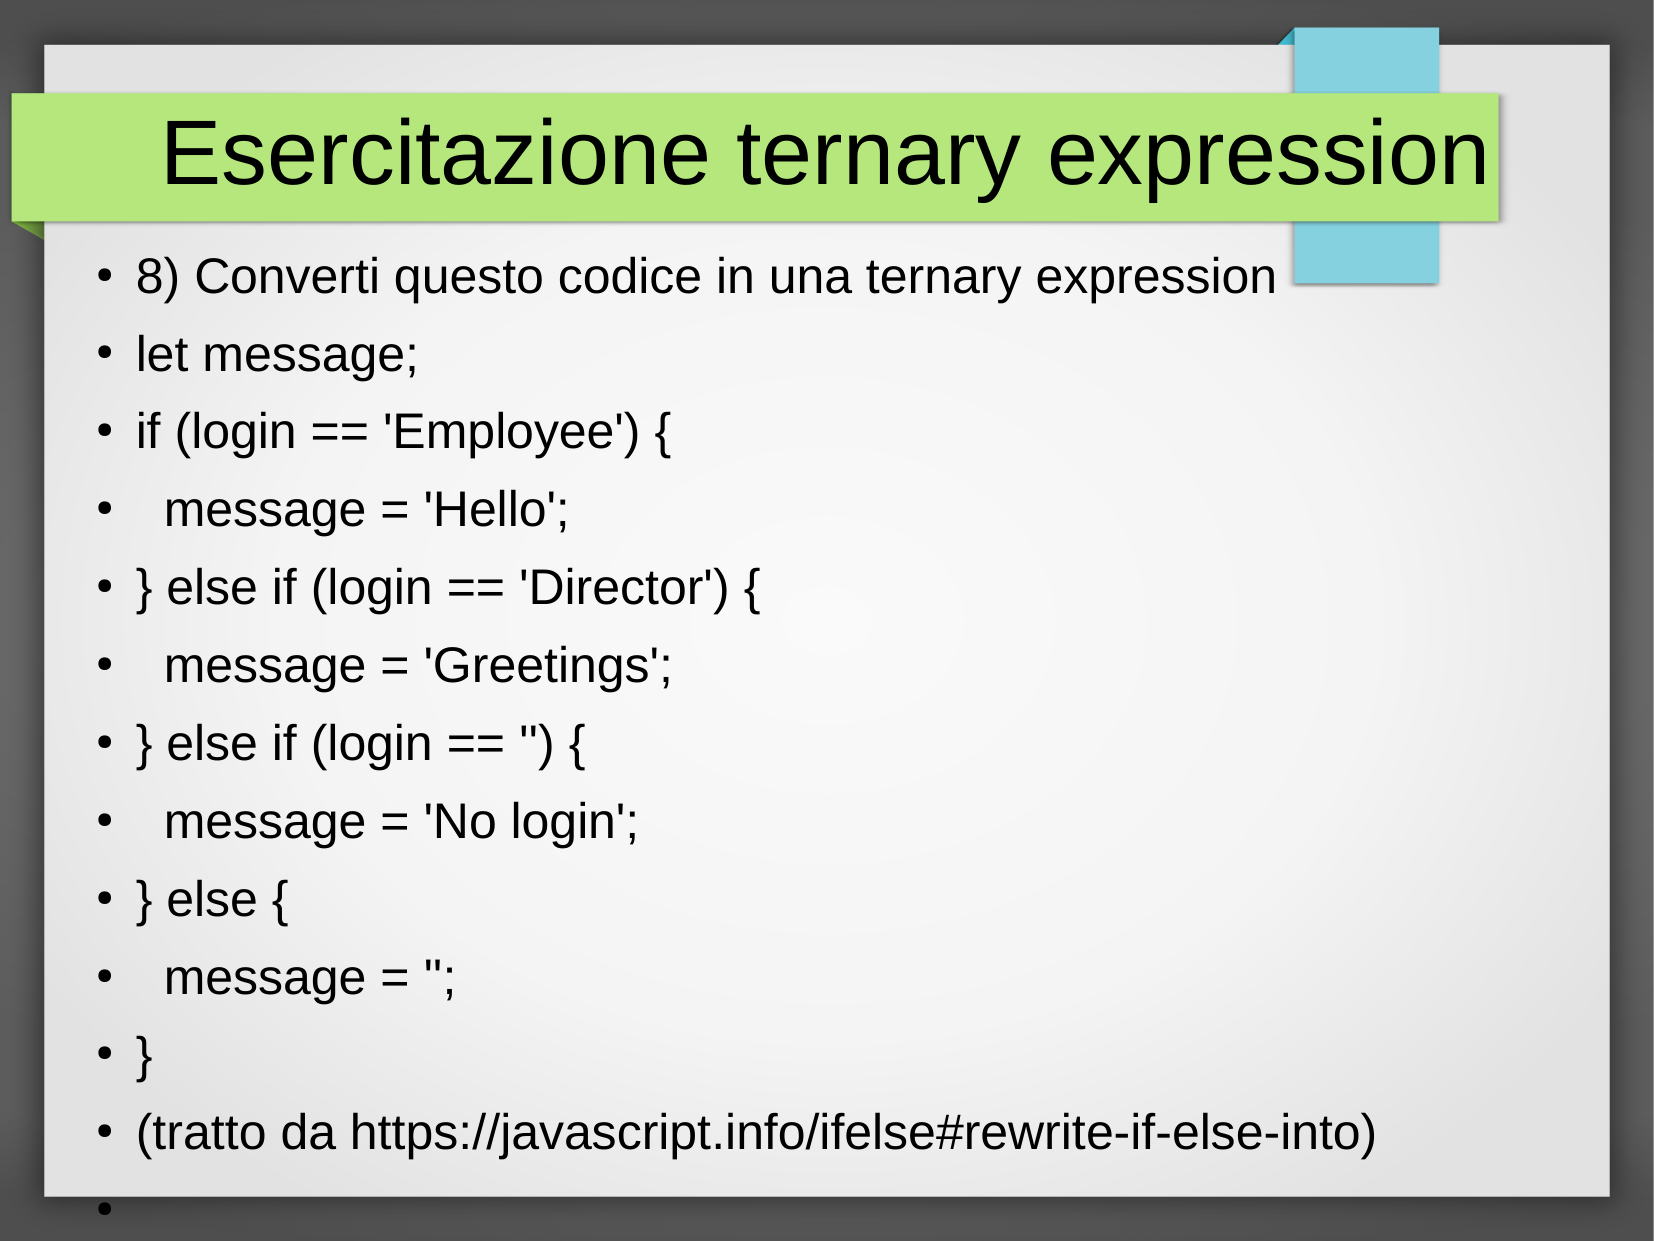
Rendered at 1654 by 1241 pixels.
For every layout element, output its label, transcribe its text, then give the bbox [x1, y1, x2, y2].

title Esercitazione ternary expression [82, 49, 1571, 248]
picture [0, 0, 1654, 1241]
list 8) Converti questo codice in una ternary expression let message; if (login == 'Employee') { message = 'Hello'; } else if (login == 'Director') { message = 'Greetings'; } else if (login == '') { message = 'No login'; } else { message = ''; } (tratto da https://javascript.info/ifelse#rewrite-if-else-into) [82, 248, 1571, 1170]
